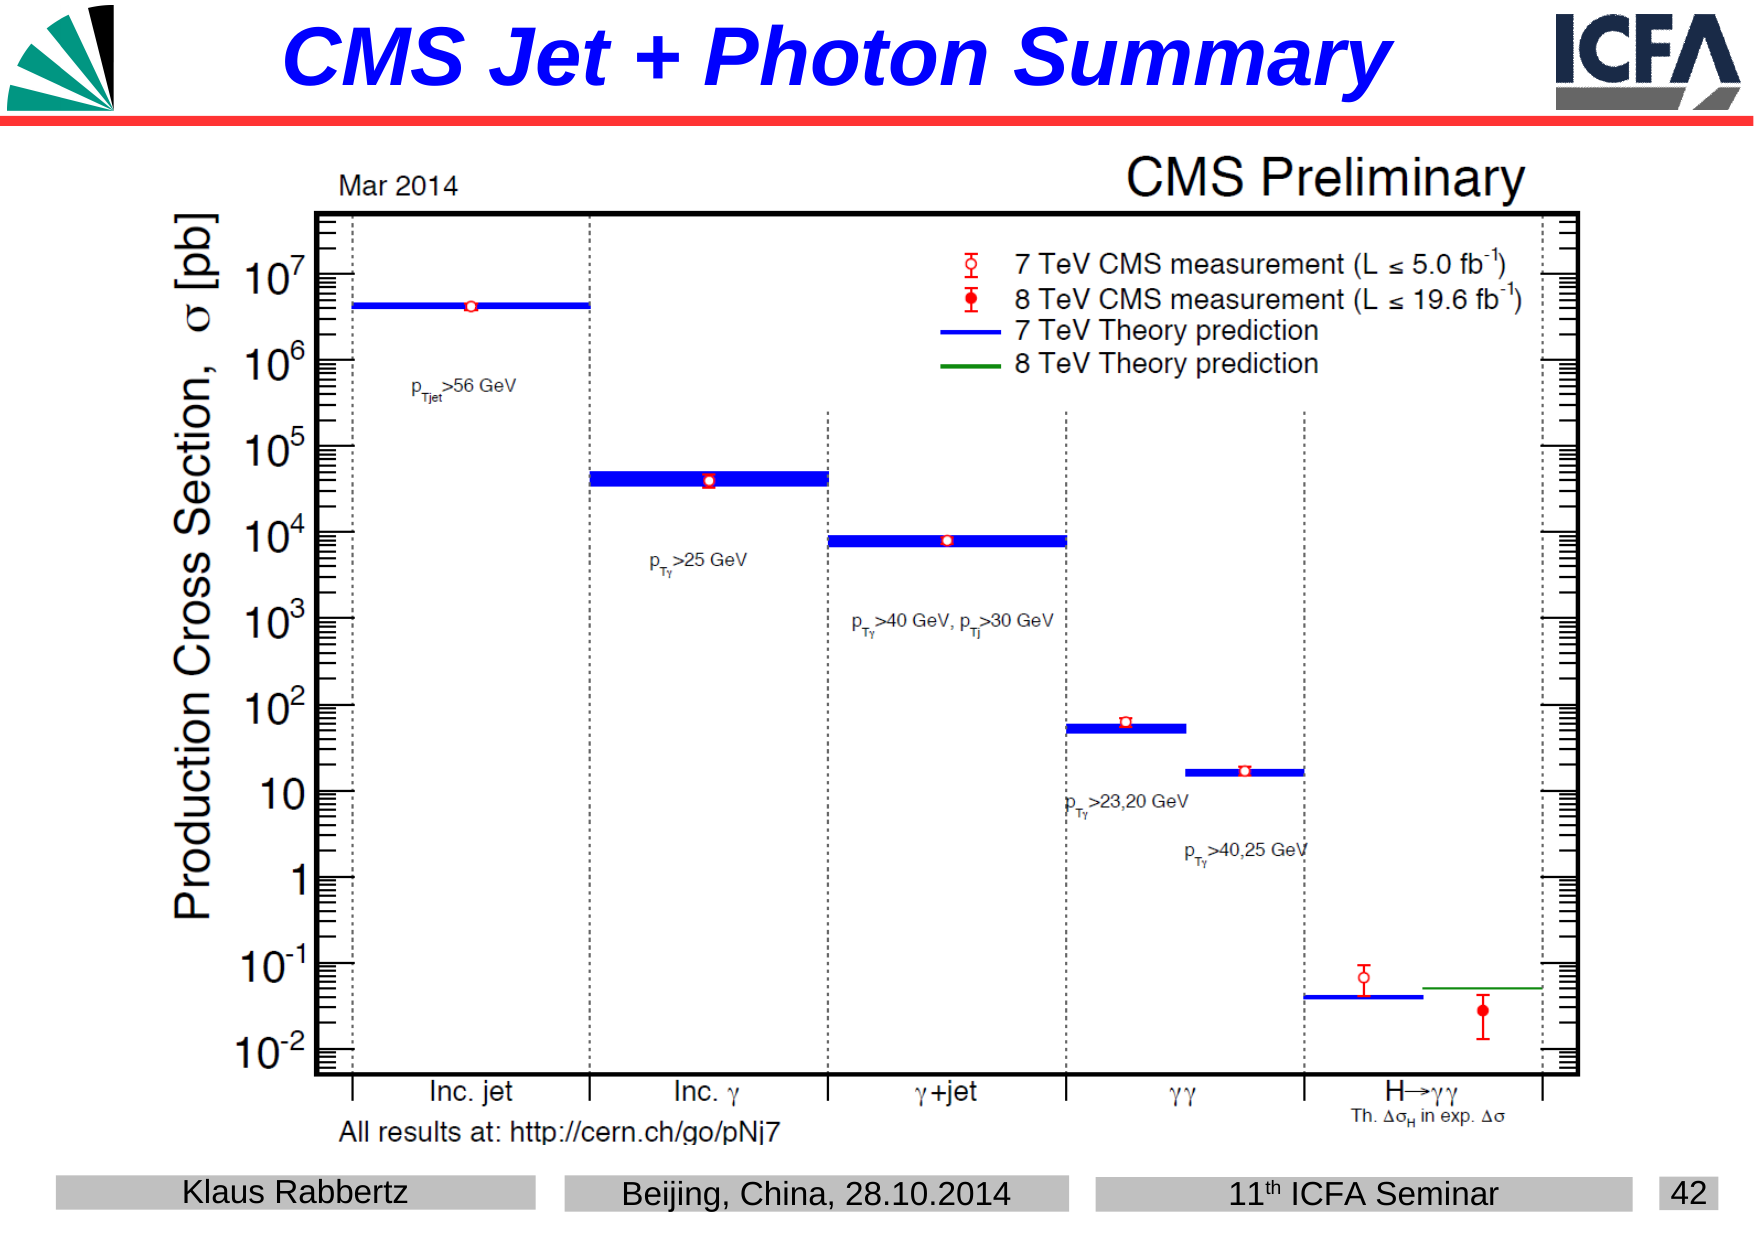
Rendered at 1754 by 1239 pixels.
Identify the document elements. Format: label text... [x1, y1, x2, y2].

picture [164, 147, 1589, 1145]
picture [1556, 14, 1741, 110]
picture [7, 5, 114, 112]
title CMS Jet + Photon Summary [129, 0, 1545, 114]
